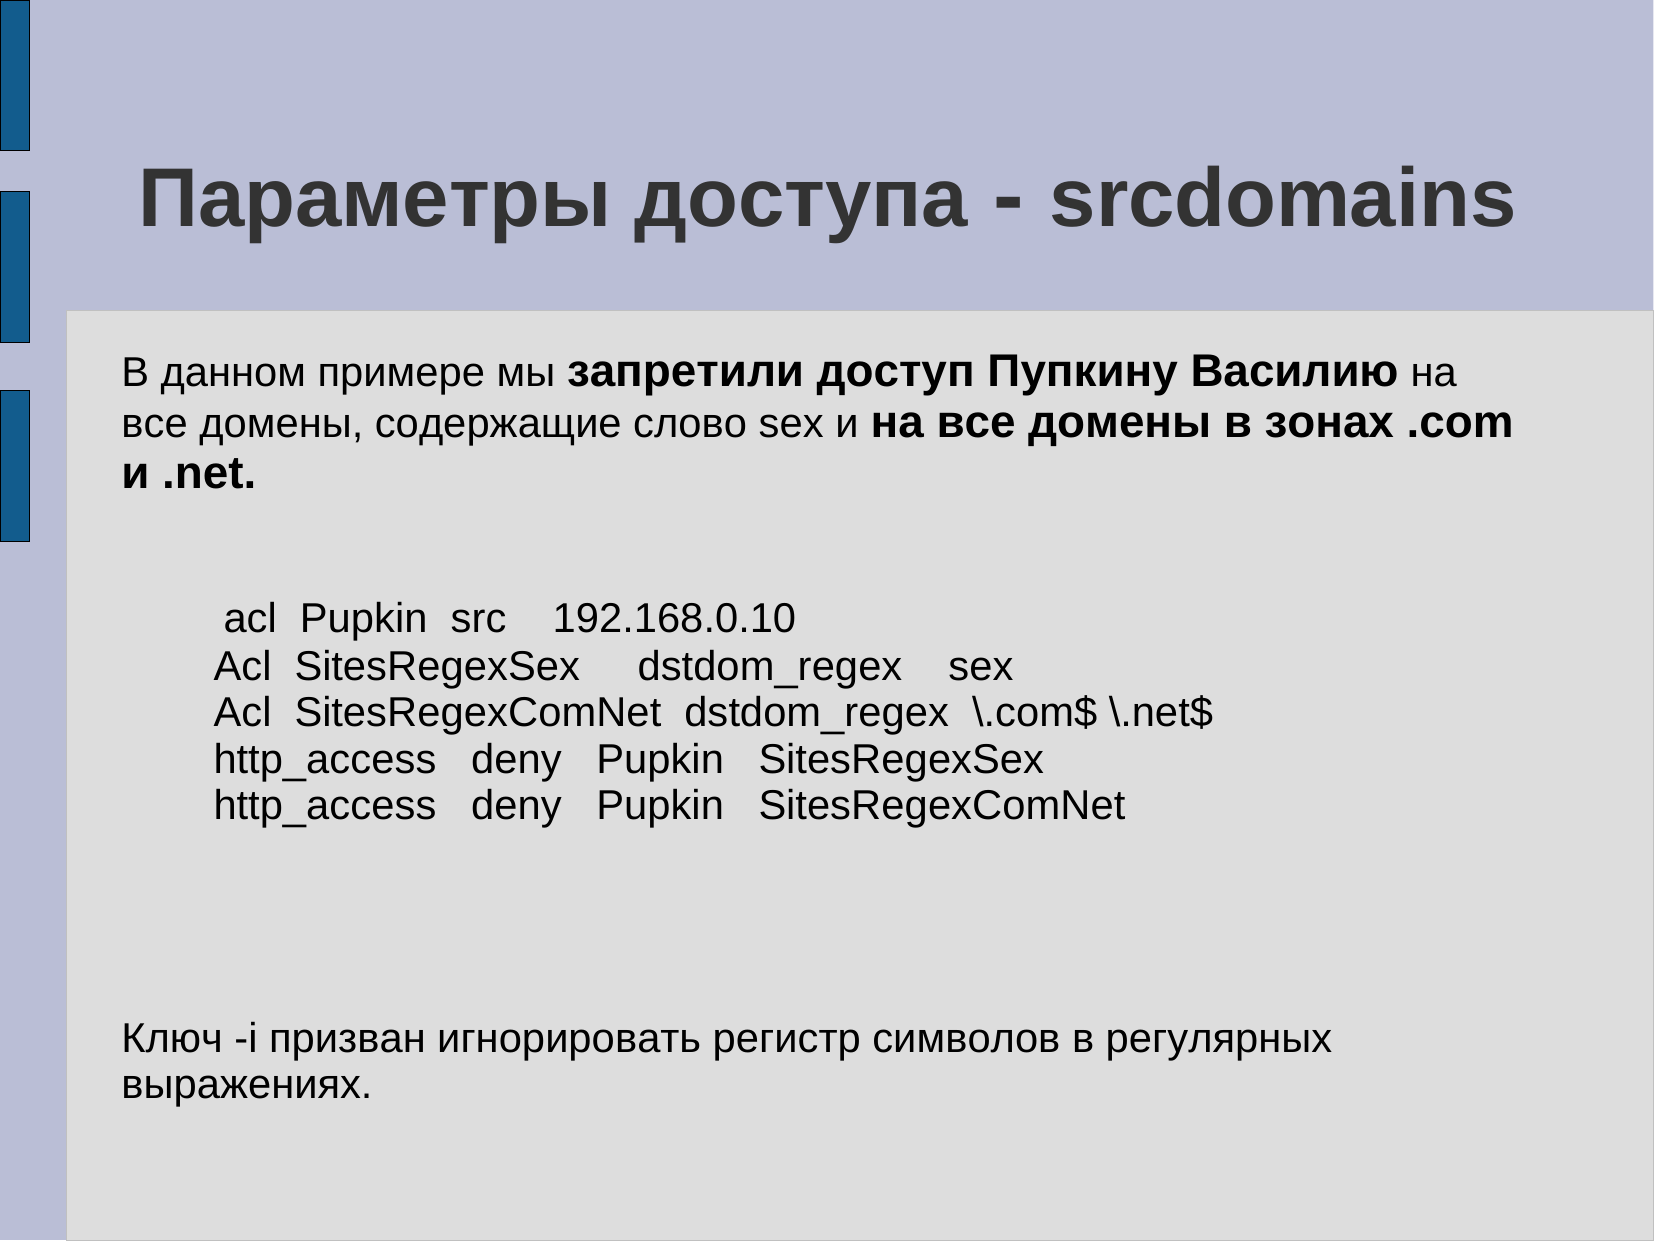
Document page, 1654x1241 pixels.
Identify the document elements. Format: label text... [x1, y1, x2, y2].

list В данном примере мы запретили доступ Пупкину Василию на все домены, содержащие слово sex и на все домены в зонах .com и .net. acl Pupkin src 192.168.0.10 Acl SitesRegexSex dstdom_regex sex Acl SitesRegexComNet dstdom_regex \.com$ \.net$ http_access deny Pupkin SitesRegexSex http_access deny Pupkin SitesRegexComNet Ключ -i призван игнорировать регистр символов в регулярных выражениях. [121, 344, 1534, 1241]
title Параметры доступа - srcdomains [121, 98, 1534, 291]
